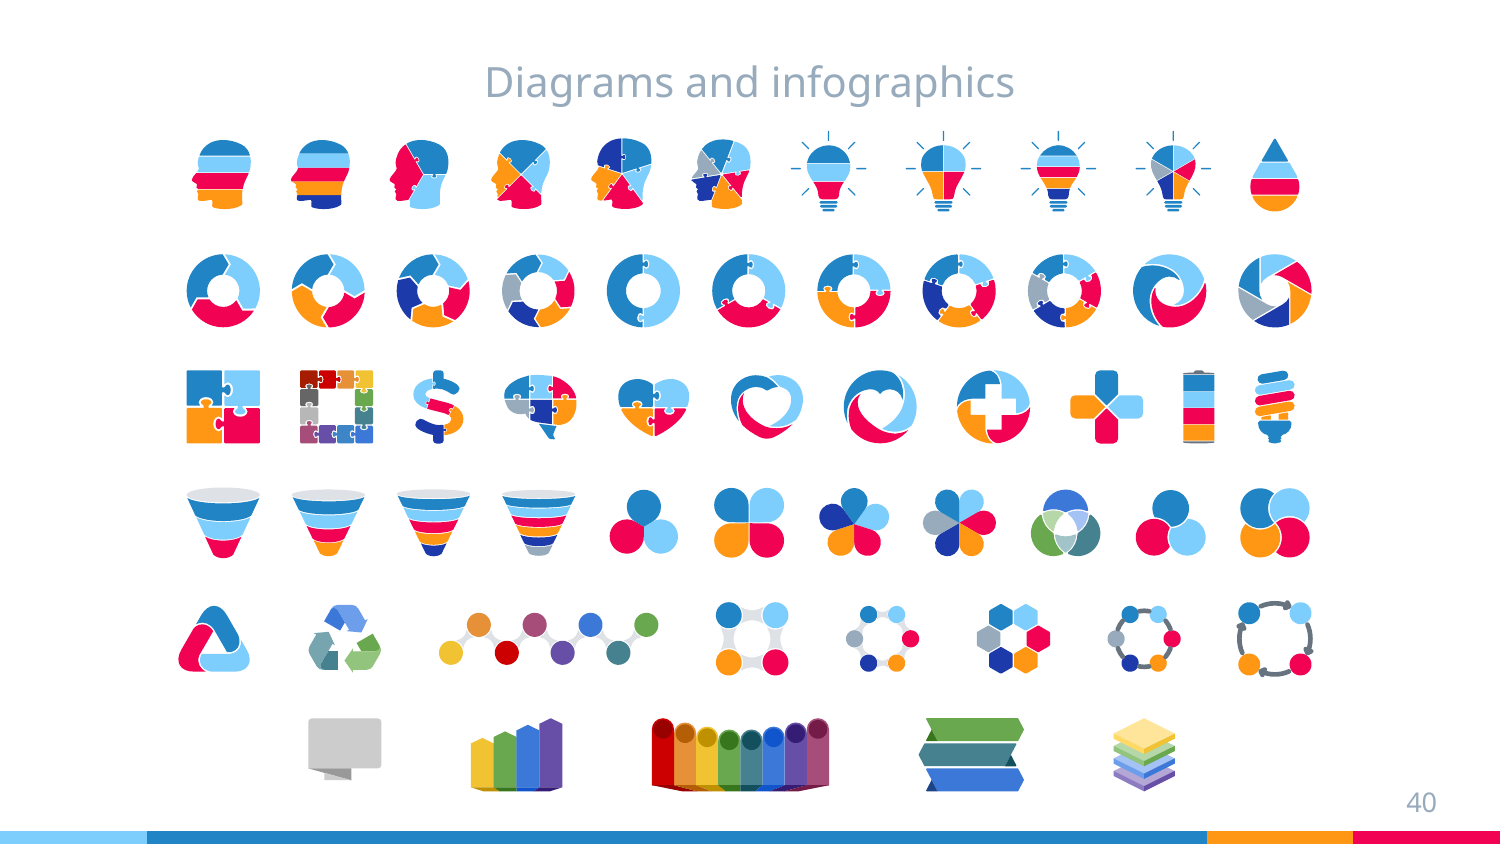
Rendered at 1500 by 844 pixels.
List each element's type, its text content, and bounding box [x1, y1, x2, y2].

text_box [1238, 254, 1312, 328]
text_box [962, 188, 971, 196]
text_box [344, 633, 382, 673]
text_box [731, 375, 803, 439]
text_box [1149, 605, 1167, 624]
text_box [846, 605, 920, 672]
text_box [806, 145, 851, 200]
text_box [926, 718, 1024, 742]
text_box [712, 254, 786, 328]
text_box [186, 254, 260, 328]
text_box [396, 489, 471, 557]
text_box [1113, 718, 1175, 792]
text_box [1192, 141, 1201, 150]
text_box [819, 201, 838, 212]
text_box [956, 370, 1031, 444]
text_box [1077, 141, 1086, 150]
text_box [801, 188, 810, 196]
text_box [1391, 770, 1482, 822]
text_box [1163, 630, 1181, 648]
text_box [1238, 653, 1261, 676]
text_box [1240, 488, 1310, 558]
text_box [1254, 370, 1295, 444]
text_box [1014, 604, 1051, 674]
text_box [191, 140, 251, 210]
text_box [1149, 654, 1167, 672]
text_box [847, 141, 856, 150]
text_box [308, 718, 382, 781]
text_box [801, 141, 810, 150]
text_box [715, 602, 789, 676]
text_box [1133, 254, 1207, 328]
text_box [609, 489, 678, 554]
text_box [186, 487, 260, 559]
text_box [916, 141, 924, 150]
text_box [290, 140, 350, 210]
text_box [1192, 188, 1201, 196]
text_box [1036, 145, 1080, 200]
text_box [389, 140, 449, 210]
text_box [308, 631, 338, 670]
text_box [1146, 141, 1154, 150]
text_box [178, 605, 250, 672]
text_box [1030, 489, 1101, 557]
text_box [396, 254, 470, 328]
text_box [817, 254, 891, 328]
text_box [922, 489, 997, 557]
text_box [848, 188, 856, 196]
text_box [1289, 653, 1312, 676]
text_box [470, 718, 563, 792]
text_box [502, 254, 575, 328]
text_box [291, 254, 365, 328]
text_box [618, 378, 690, 437]
text_box [976, 604, 1013, 674]
text_box [1135, 490, 1206, 556]
text_box [922, 254, 996, 328]
text_box [439, 612, 659, 665]
text_box [1049, 201, 1068, 212]
text_box [413, 370, 464, 444]
text_box [819, 488, 890, 556]
text_box [324, 604, 368, 633]
text_box [926, 768, 1024, 792]
text_box [606, 254, 680, 328]
text_box [504, 374, 577, 440]
text_box [962, 141, 971, 150]
text_box [691, 139, 751, 209]
text_box [1238, 602, 1261, 625]
text_box [300, 370, 374, 444]
text_box [1150, 145, 1196, 200]
text_box [1289, 602, 1312, 625]
text_box [1077, 188, 1086, 196]
text_box [1031, 141, 1039, 150]
text_box [1250, 138, 1300, 212]
text_box [651, 718, 830, 792]
text_box [934, 201, 953, 212]
text_box [491, 140, 550, 210]
text_box [921, 145, 966, 200]
text_box [1183, 370, 1215, 444]
text_box [186, 370, 260, 444]
text_box [1121, 654, 1139, 672]
title Diagrams and infographics [140, 40, 1360, 106]
text_box [918, 743, 1017, 767]
text_box [1121, 605, 1139, 624]
text_box [916, 188, 924, 196]
text_box [1070, 370, 1144, 444]
text_box [1164, 201, 1183, 212]
text_box [1146, 188, 1154, 196]
text_box [1107, 630, 1125, 648]
text_box [843, 370, 917, 444]
text_box [1027, 254, 1101, 328]
text_box [714, 487, 785, 558]
text_box [591, 138, 652, 209]
text_box [291, 489, 365, 557]
text_box [502, 489, 576, 556]
text_box [1031, 188, 1039, 196]
